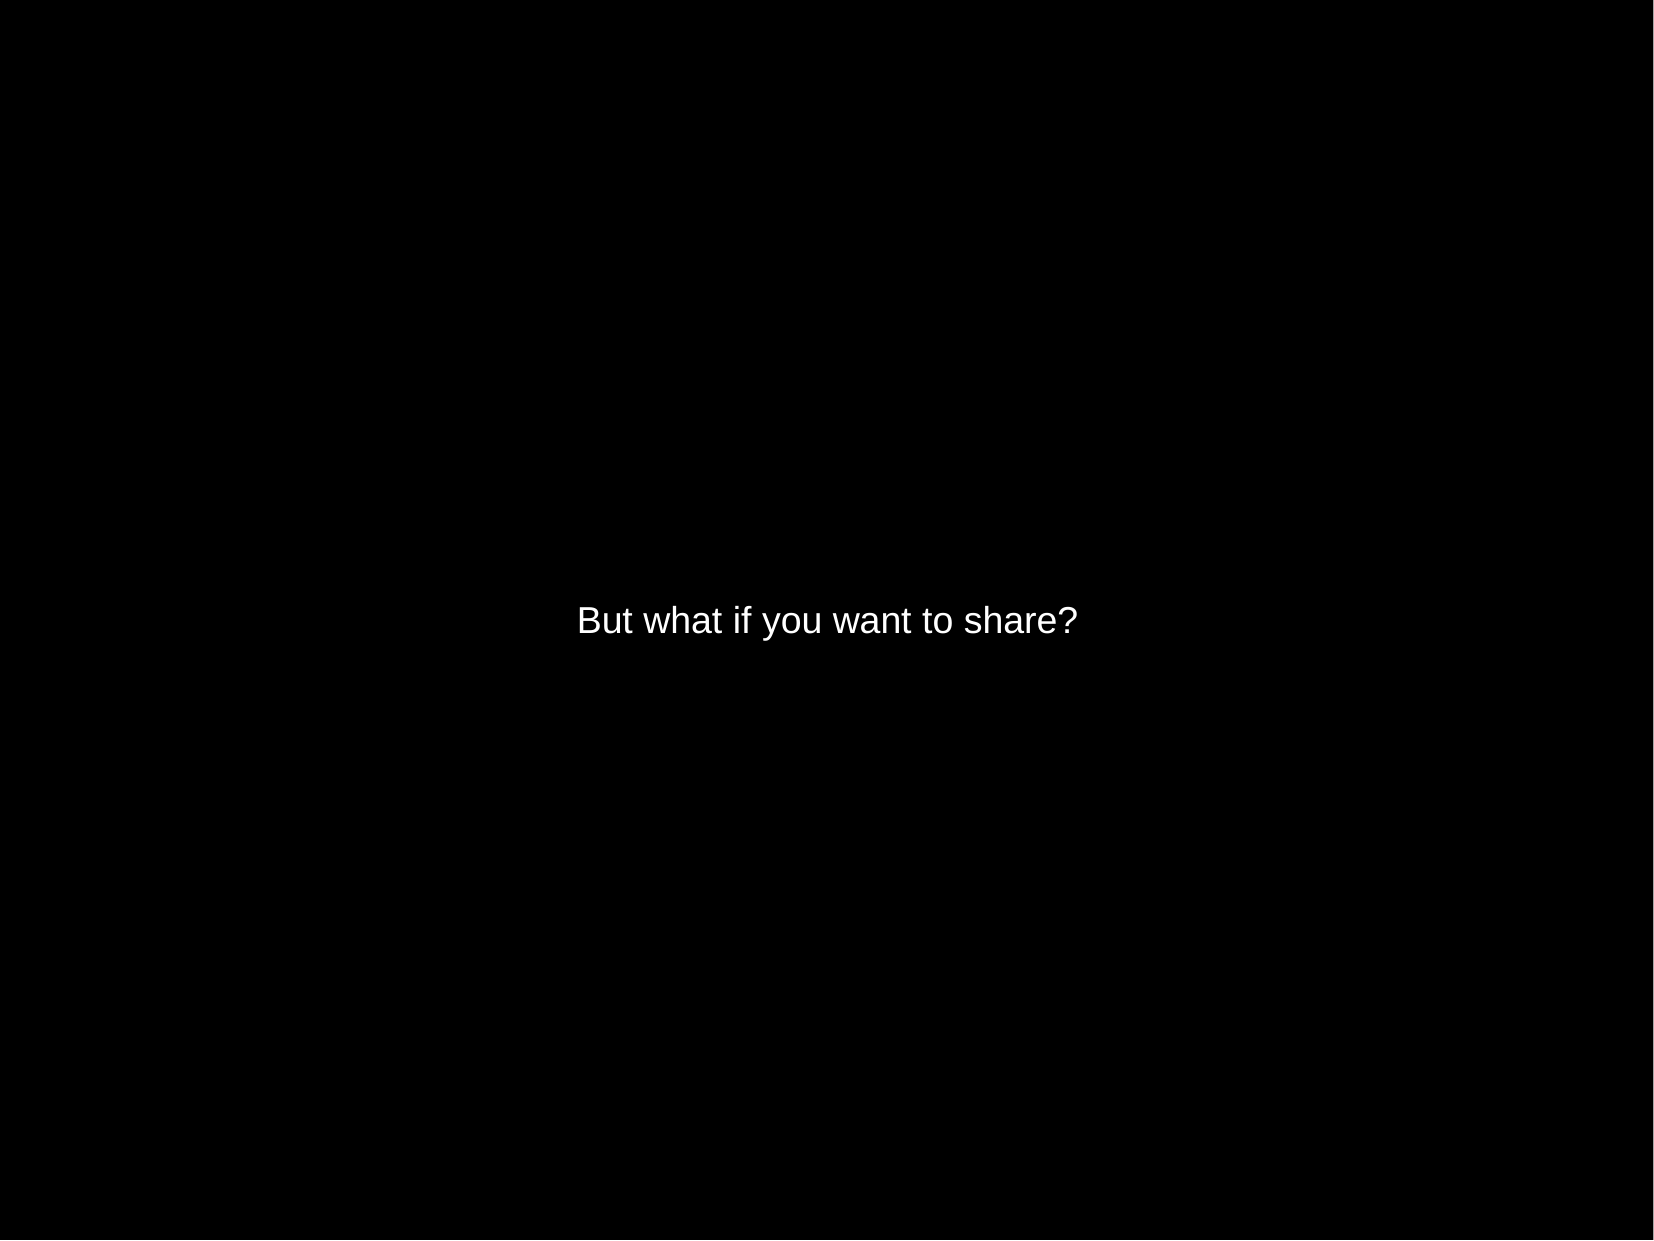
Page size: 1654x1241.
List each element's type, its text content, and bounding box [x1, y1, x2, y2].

text_box But what if you want to share? [562, 591, 1092, 649]
